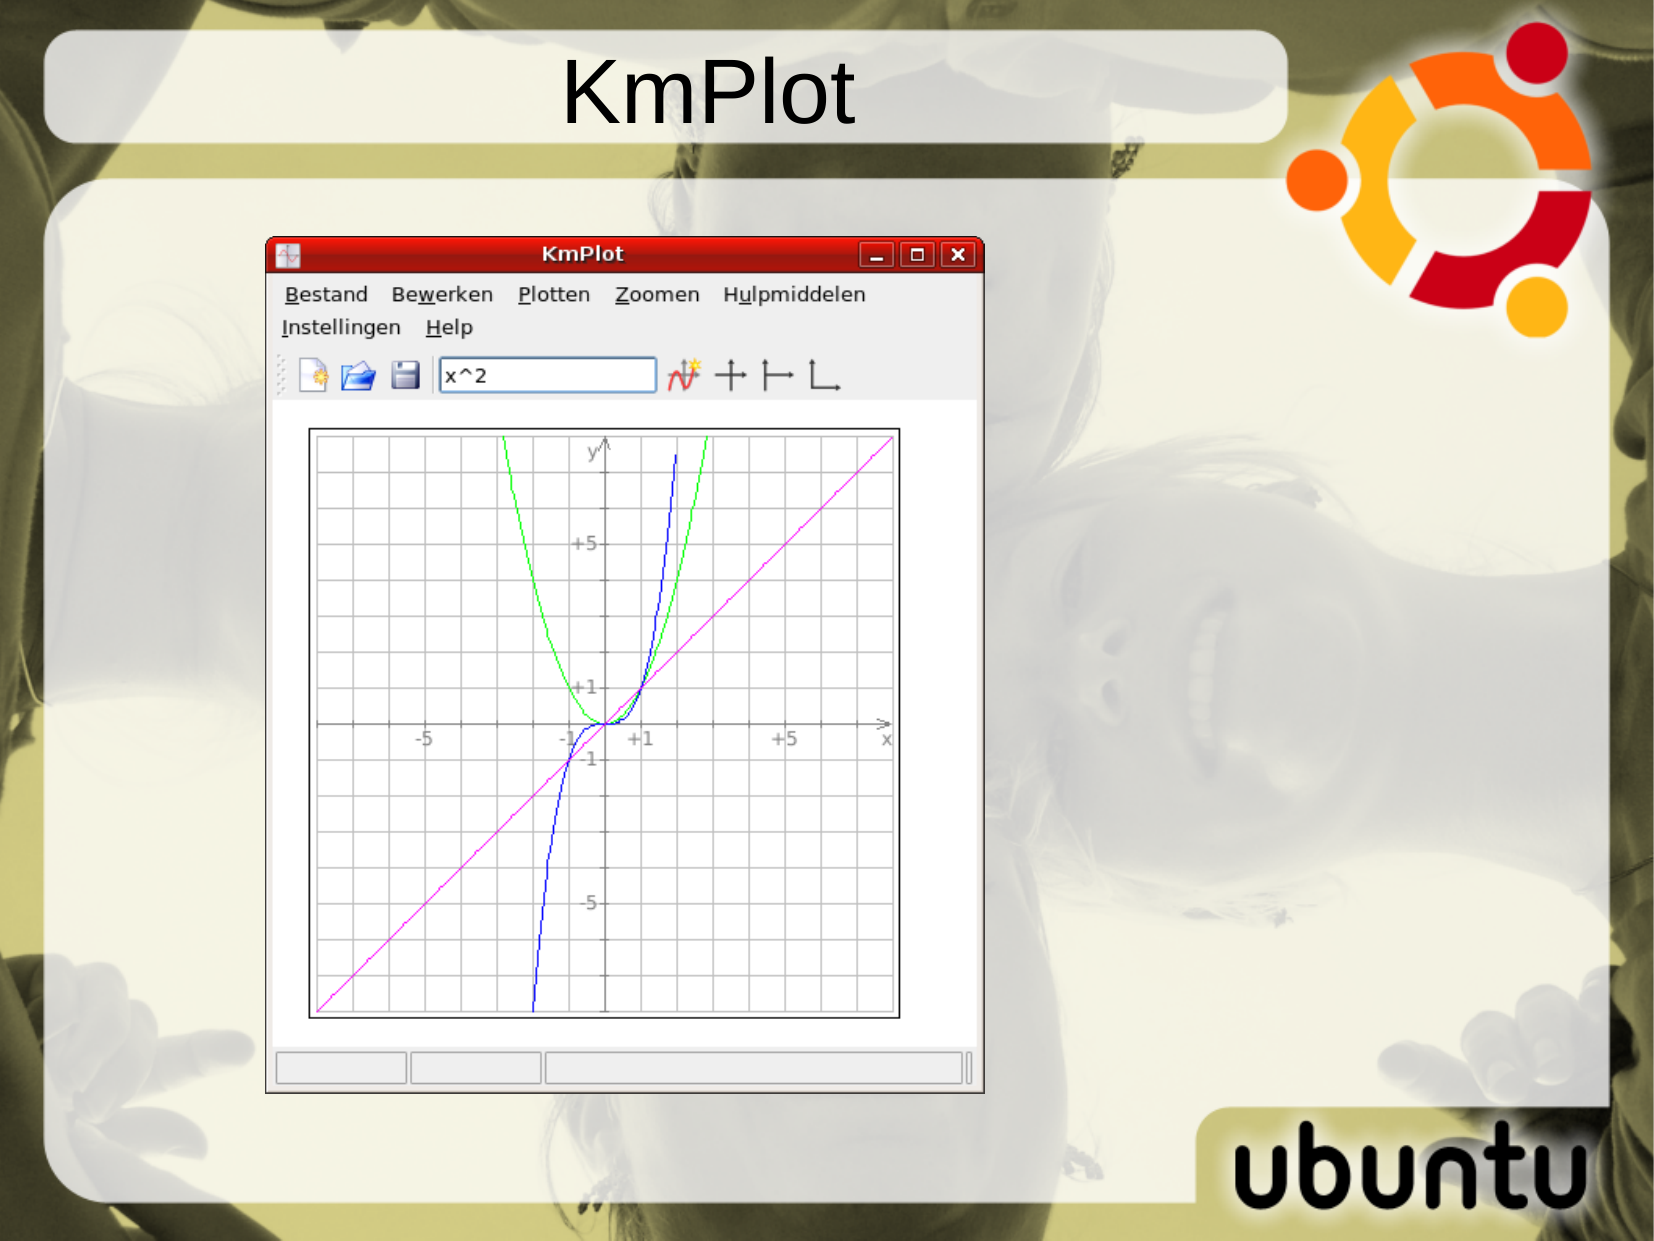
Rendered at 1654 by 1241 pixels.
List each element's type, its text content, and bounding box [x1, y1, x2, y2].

picture [0, 0, 1654, 1241]
title KmPlot [147, 17, 1270, 148]
